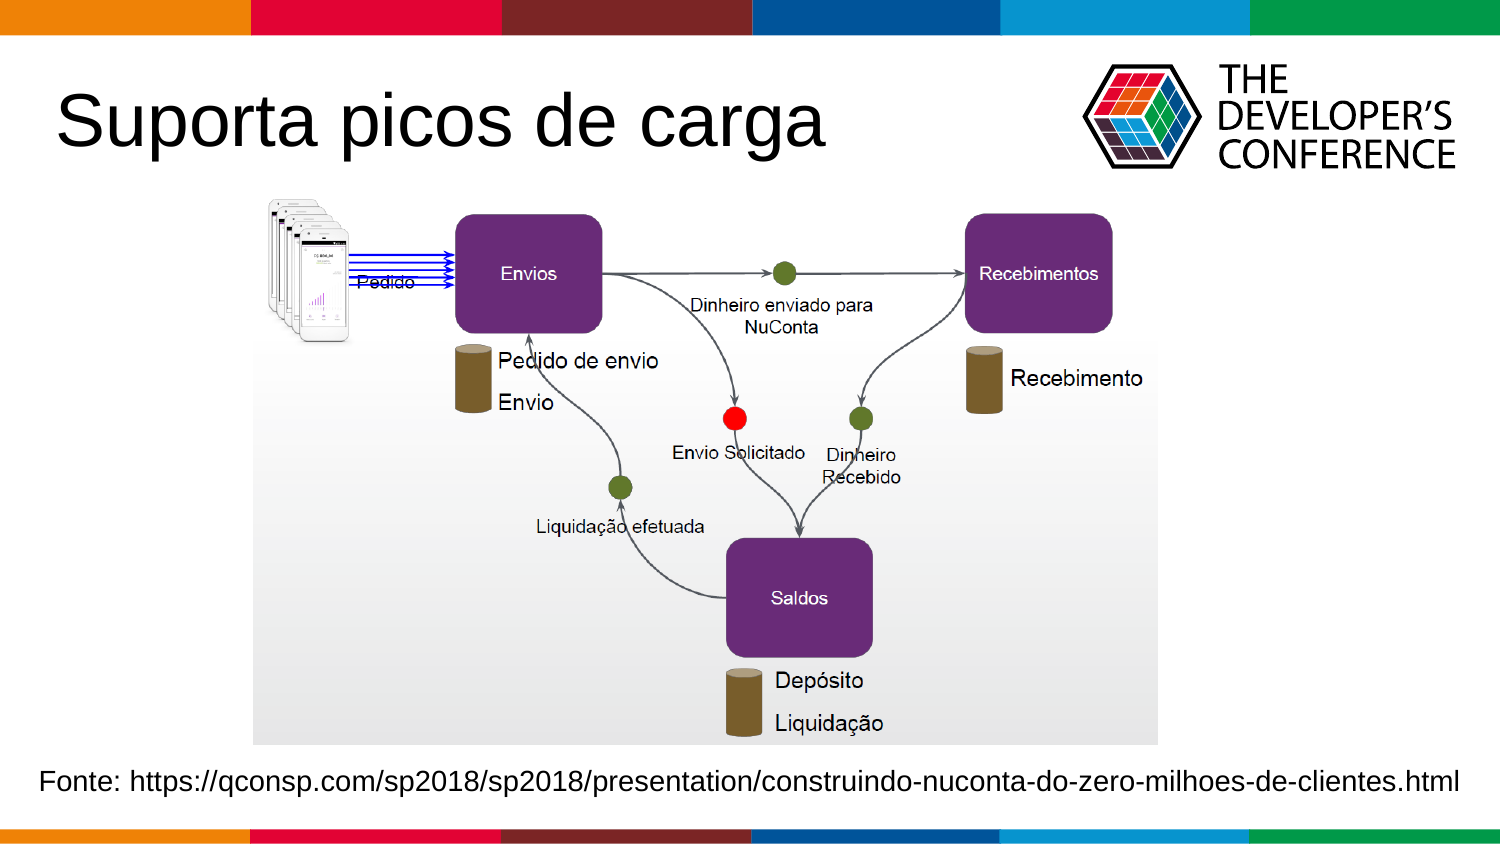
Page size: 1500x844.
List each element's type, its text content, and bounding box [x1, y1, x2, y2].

text_box Fonte: https://qconsp.com/sp2018/sp2018/presentation/construindo-nuconta-do-zero-milhoes-de-clientes.html [23, 755, 1486, 805]
title Suporta picos de carga [41, 59, 975, 174]
picture [253, 177, 1158, 745]
